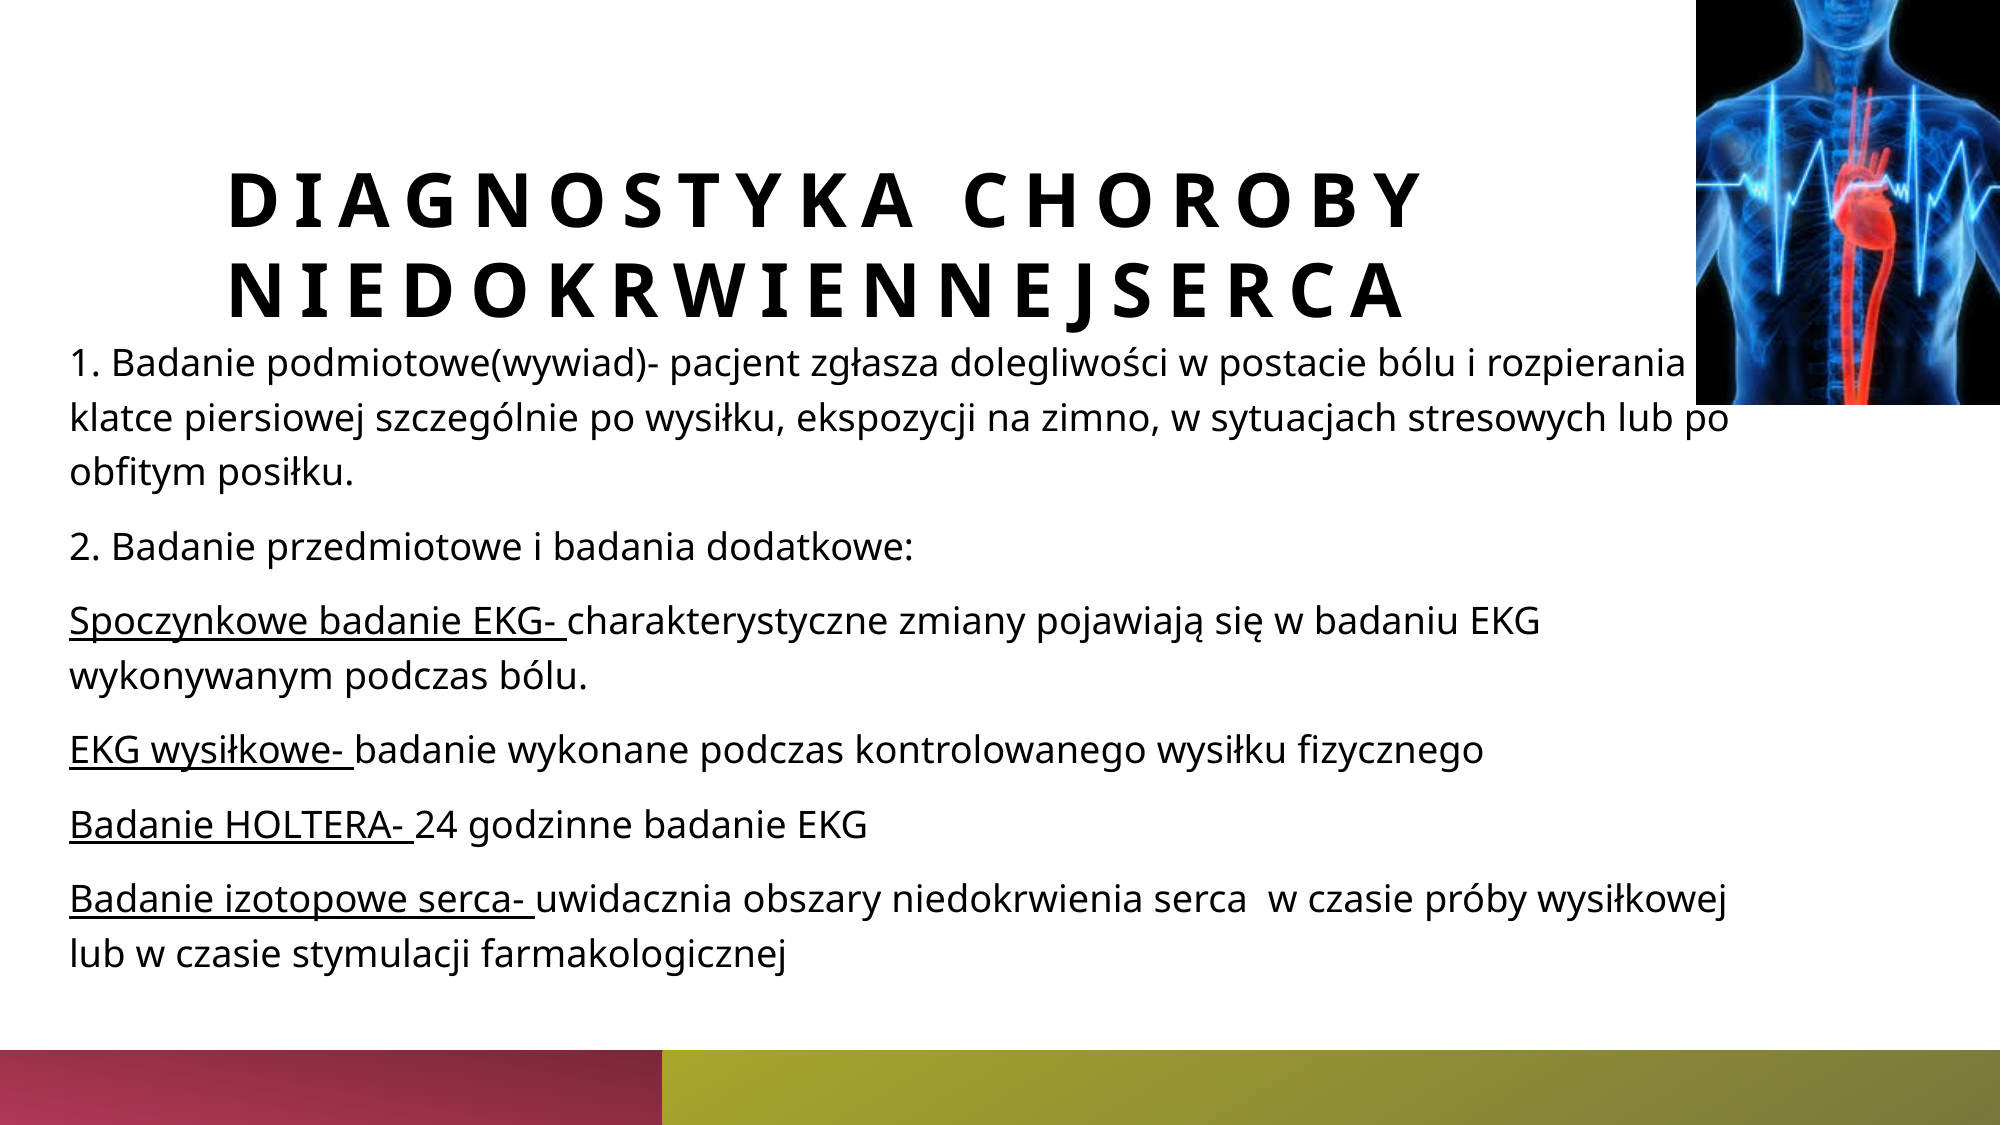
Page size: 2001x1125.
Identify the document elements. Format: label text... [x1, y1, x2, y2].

title Diagnostyka CHOROBY NIEDOKRWIENNEJSERCA [225, 130, 1696, 329]
list 1. Badanie podmiotowe(wywiad)- pacjent zgłasza dolegliwości w postacie bólu i rozpierania w klatce piersiowej szczególnie po wysiłku, ekspozycji na zimno, w sytuacjach stresowych lub po obfitym posiłku. 2. Badanie przedmiotowe i badania dodatkowe: Spoczynkowe badanie EKG- charakterystyczne zmiany pojawiają się w badaniu EKG wykonywanym podczas bólu. EKG wysiłkowe- badanie wykonane podczas kontrolowanego wysiłku fizycznego Badanie HOLTERA- 24 godzinne badanie EKG Badanie izotopowe serca- uwidacznia obszary niedokrwienia serca w czasie próby wysiłkowej lub w czasie stymulacji farmakologicznej [69, 329, 1750, 980]
picture [1696, 0, 2000, 405]
